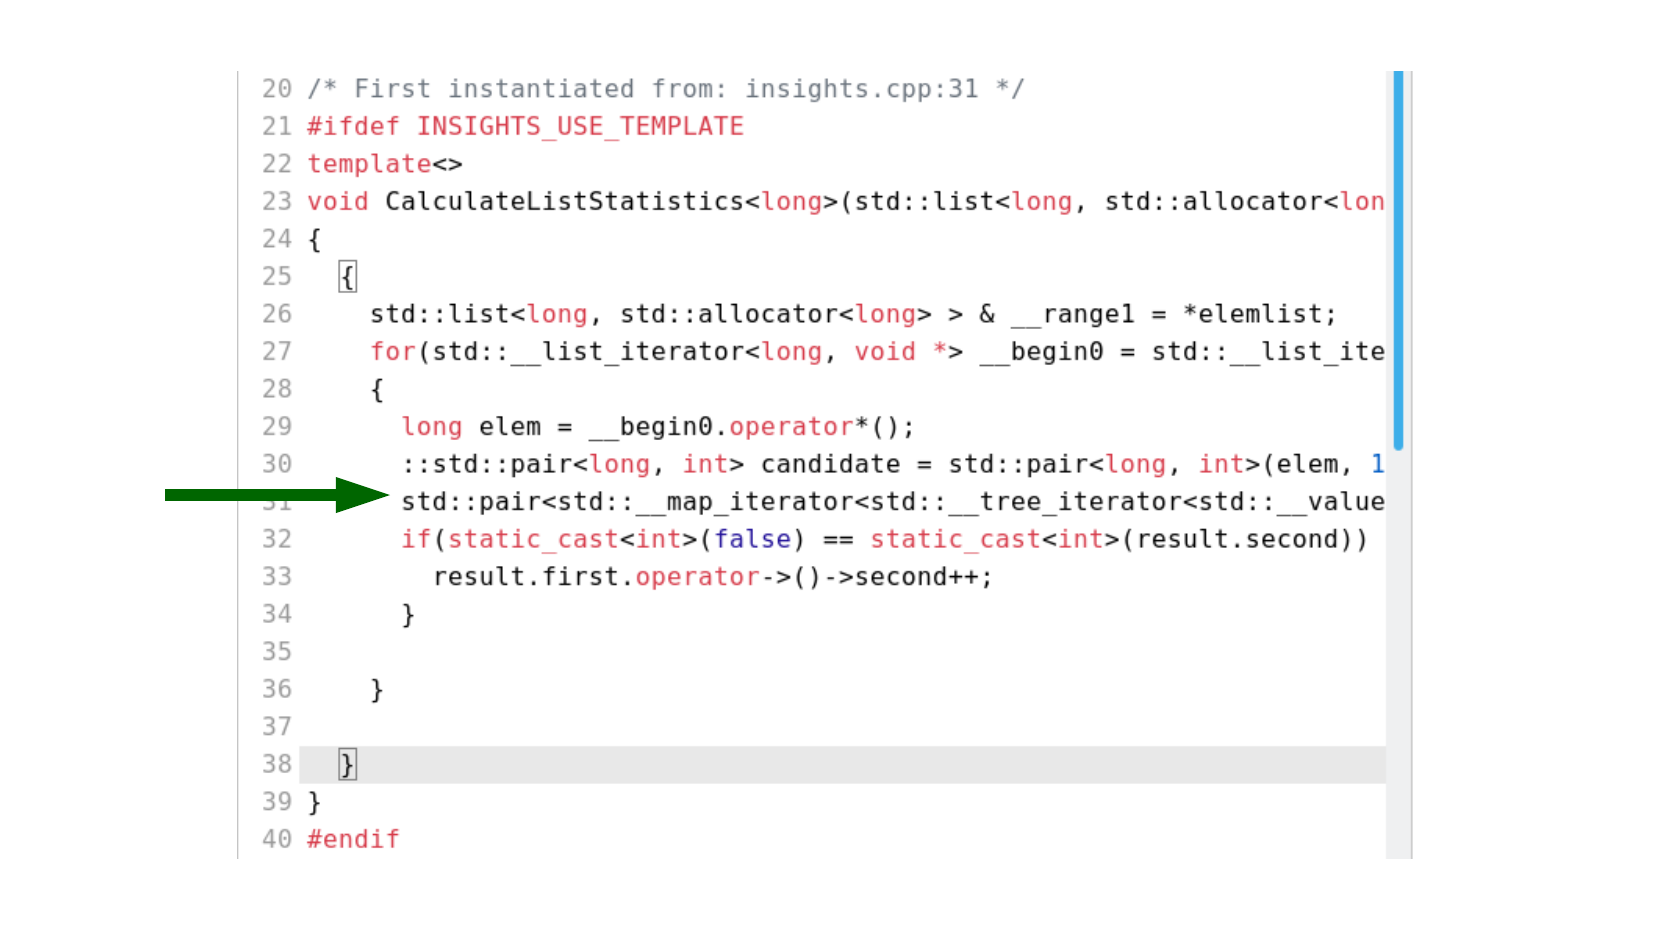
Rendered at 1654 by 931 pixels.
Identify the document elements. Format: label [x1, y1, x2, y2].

picture [237, 71, 1416, 859]
